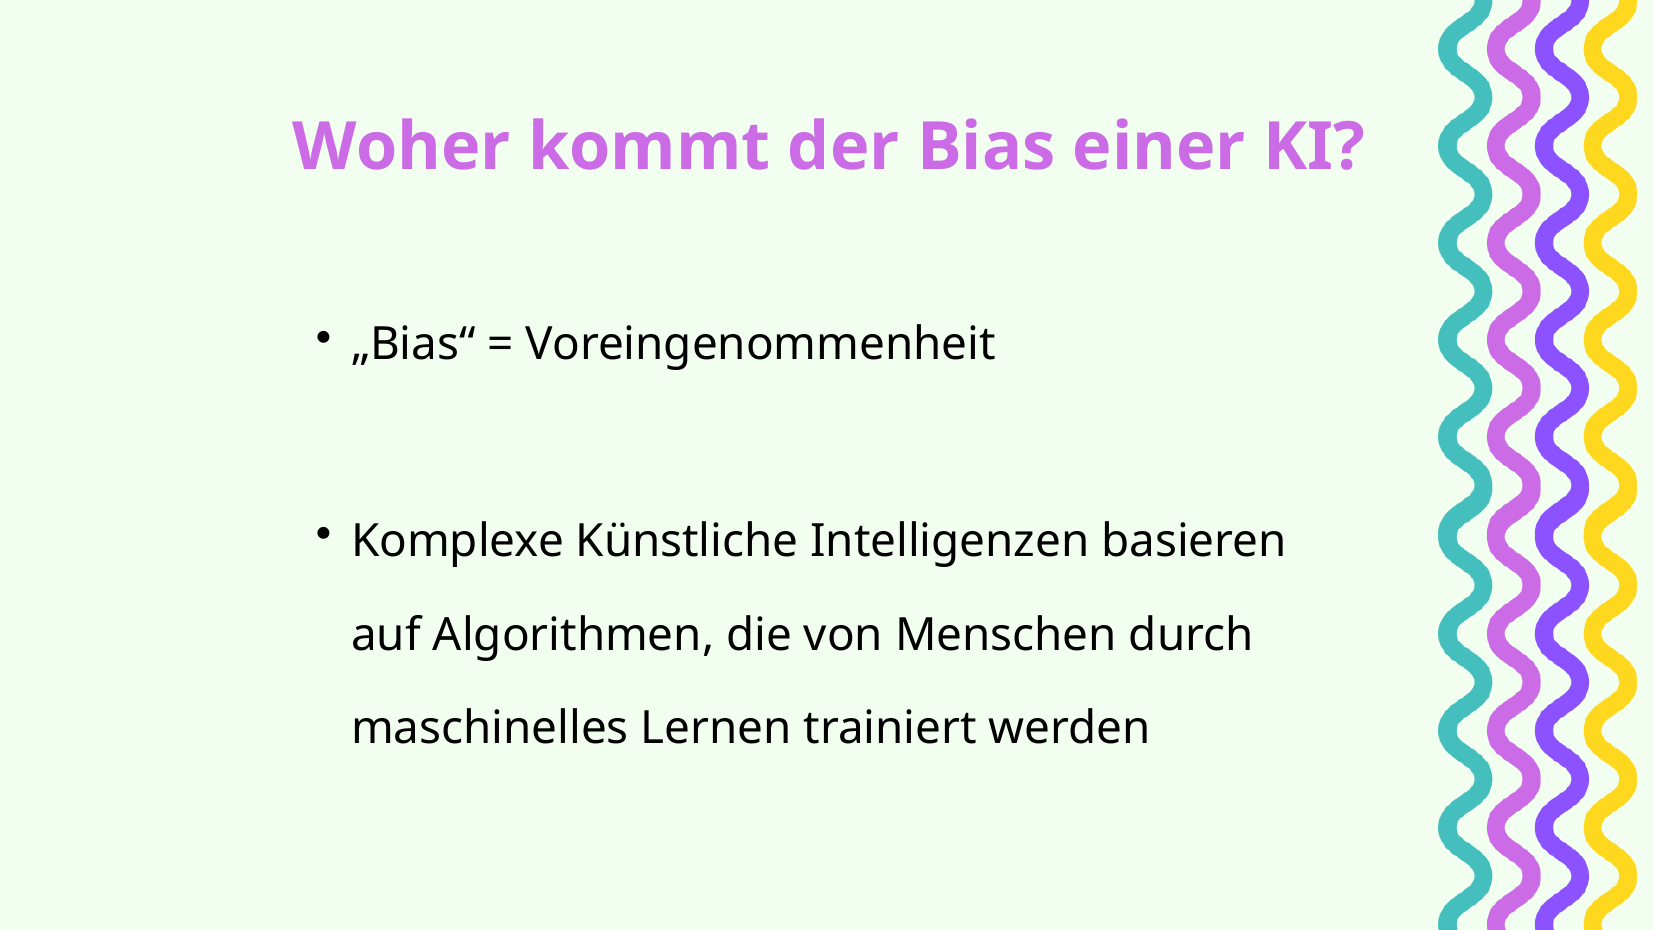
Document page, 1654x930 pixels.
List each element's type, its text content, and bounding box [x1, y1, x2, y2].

text_box „Bias“ = Voreingenommenheit Komplexe Künstliche Intelligenzen basieren auf Algorithmen, die von Menschen durch maschinelles Lernen trainiert werden [301, 272, 1354, 930]
text_box Woher kommt der Bias einer KI? [220, 90, 1438, 257]
picture [1438, 0, 1637, 930]
